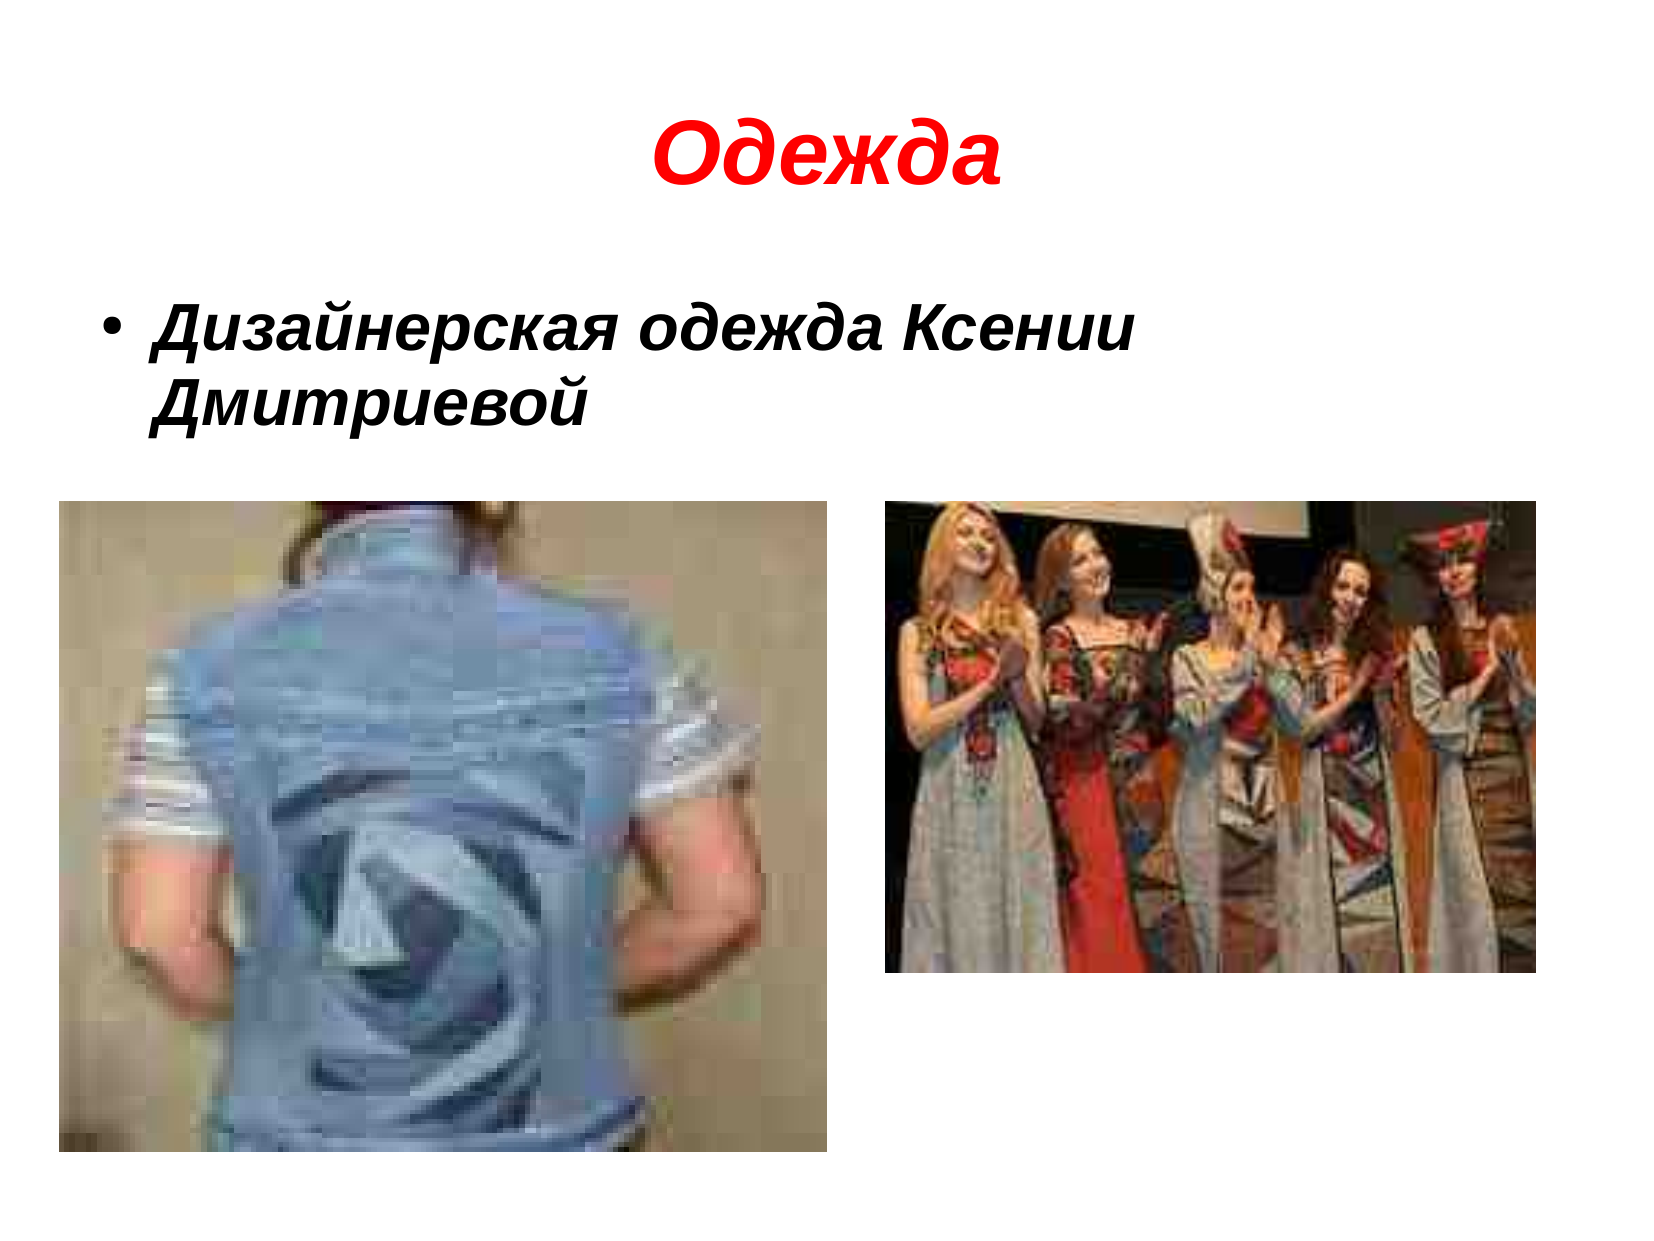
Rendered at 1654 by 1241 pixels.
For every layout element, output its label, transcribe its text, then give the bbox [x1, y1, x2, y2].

picture [59, 501, 827, 1152]
list Дизайнерская одежда Ксении Дмитриевой [82, 290, 1571, 1109]
picture [885, 501, 1536, 973]
title Одежда [82, 49, 1571, 257]
